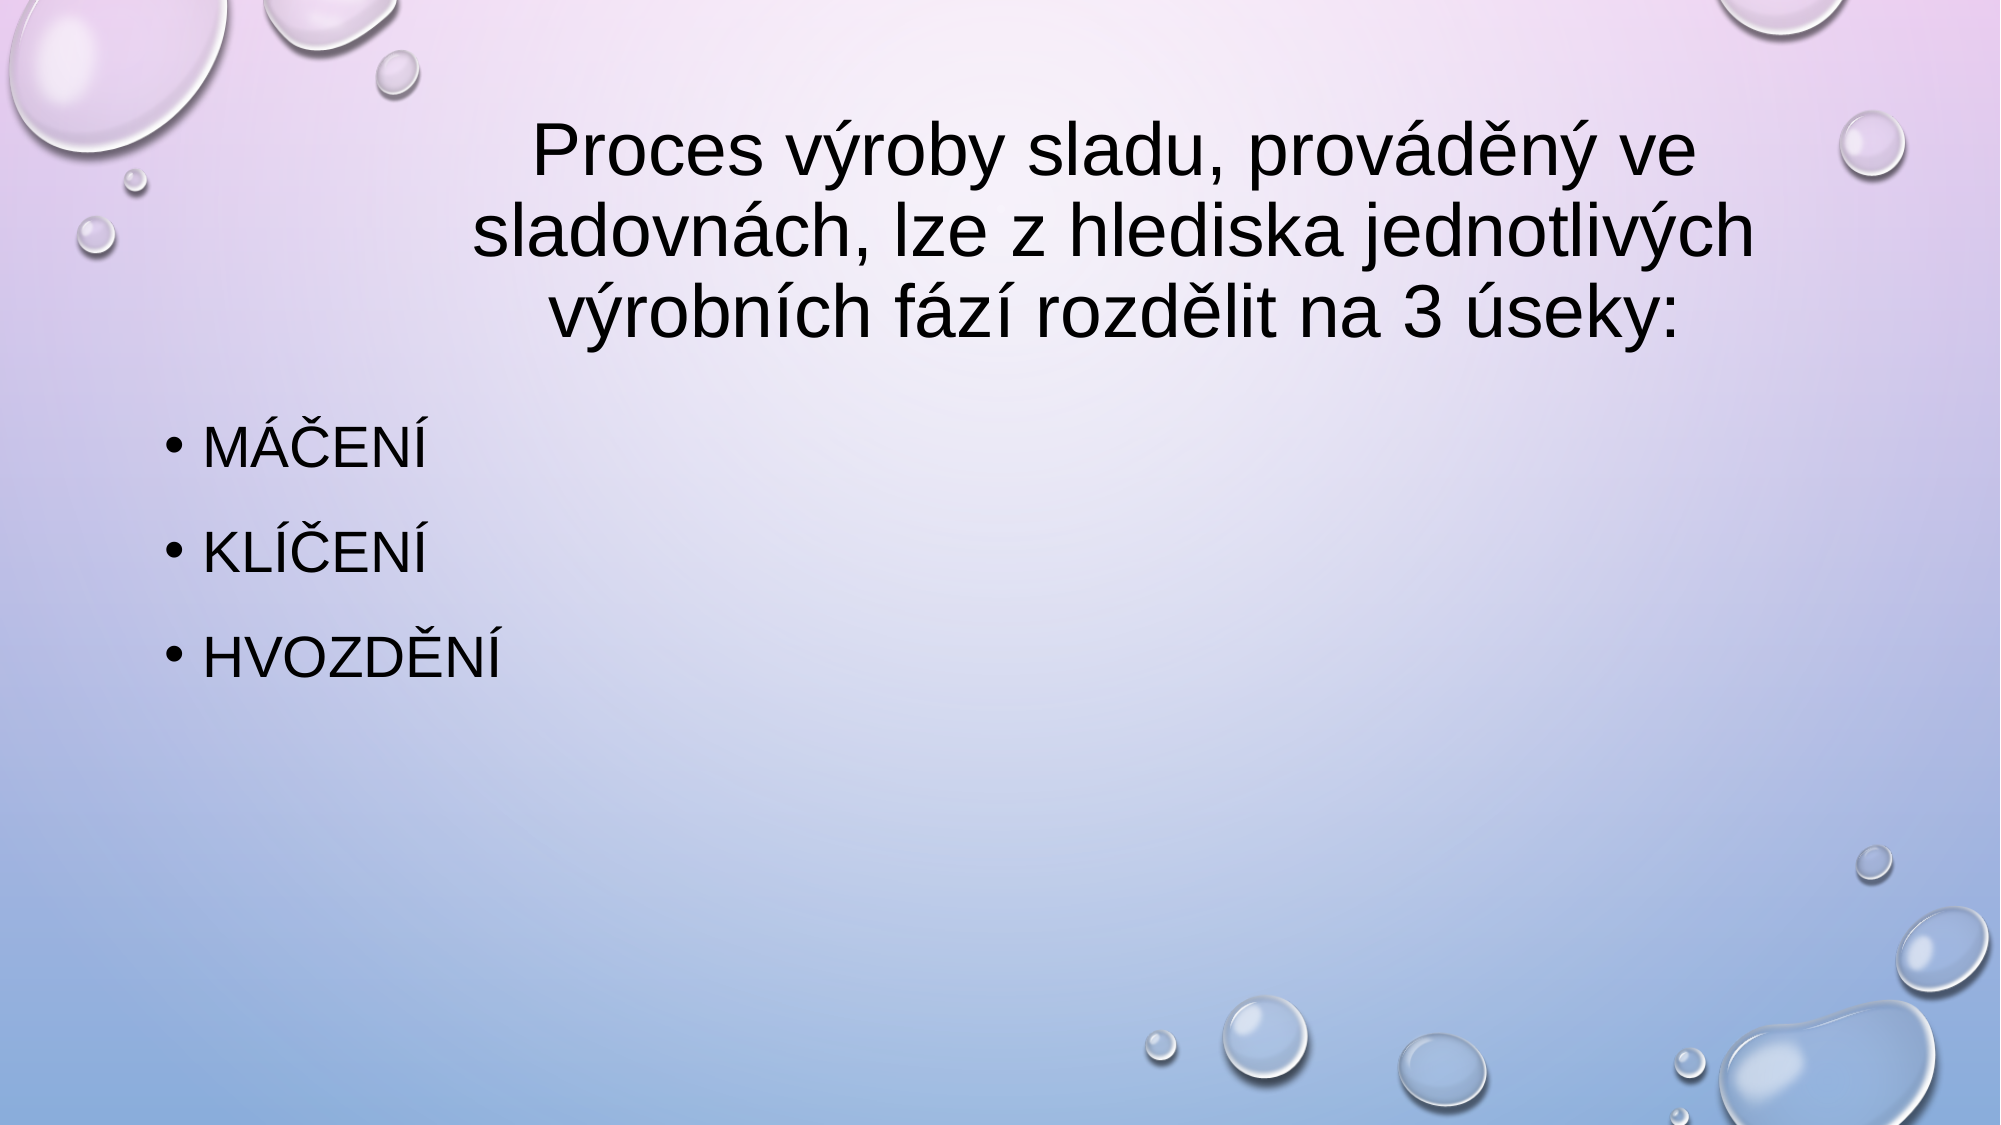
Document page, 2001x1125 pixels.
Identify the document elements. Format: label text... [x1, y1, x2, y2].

list Máčení Klíčení Hvozdění [149, 388, 1850, 950]
title Proces výroby sladu, prováděný ve sladovnách, lze z hlediska jednotlivých výrobních fází rozdělit na 3 úseky: [380, 101, 1851, 364]
